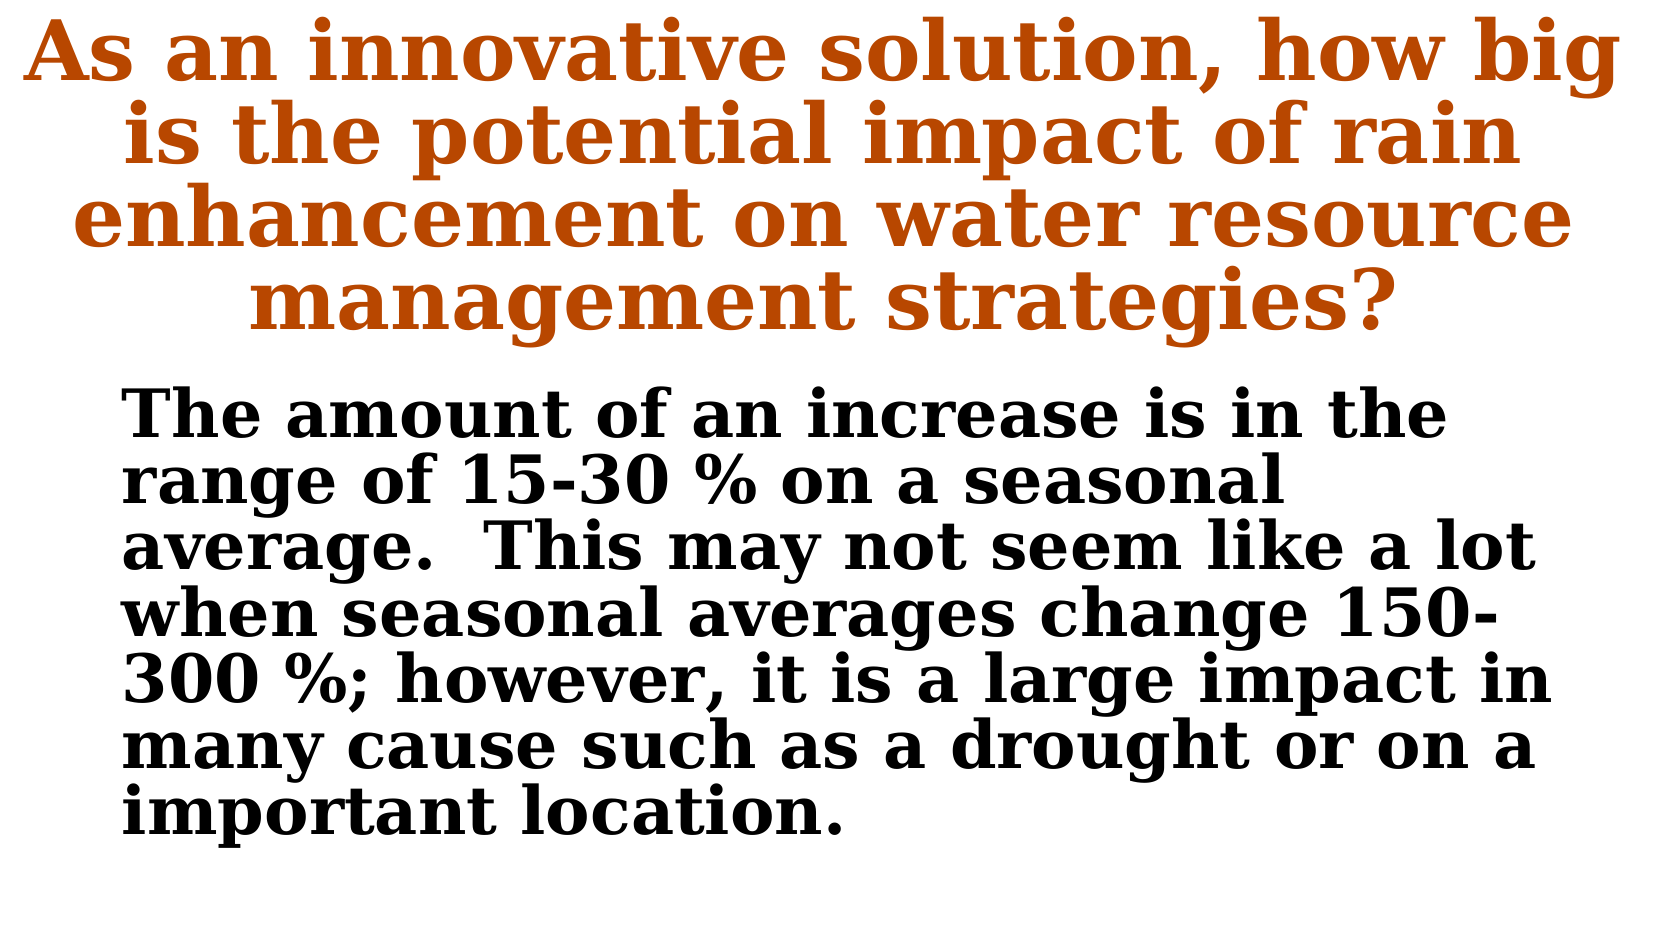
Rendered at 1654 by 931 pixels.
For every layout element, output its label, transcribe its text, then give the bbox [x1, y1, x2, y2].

title As an innovative solution, how big is the potential impact of rain enhancement on water resource management strategies? [0, 5, 1648, 355]
list The amount of an increase is in the range of 15-30 % on a seasonal average. This may not seem like a lot when seasonal averages change 150-300 %; however, it is a large impact in many cause such as a drought or on a important location. [23, 384, 1597, 924]
